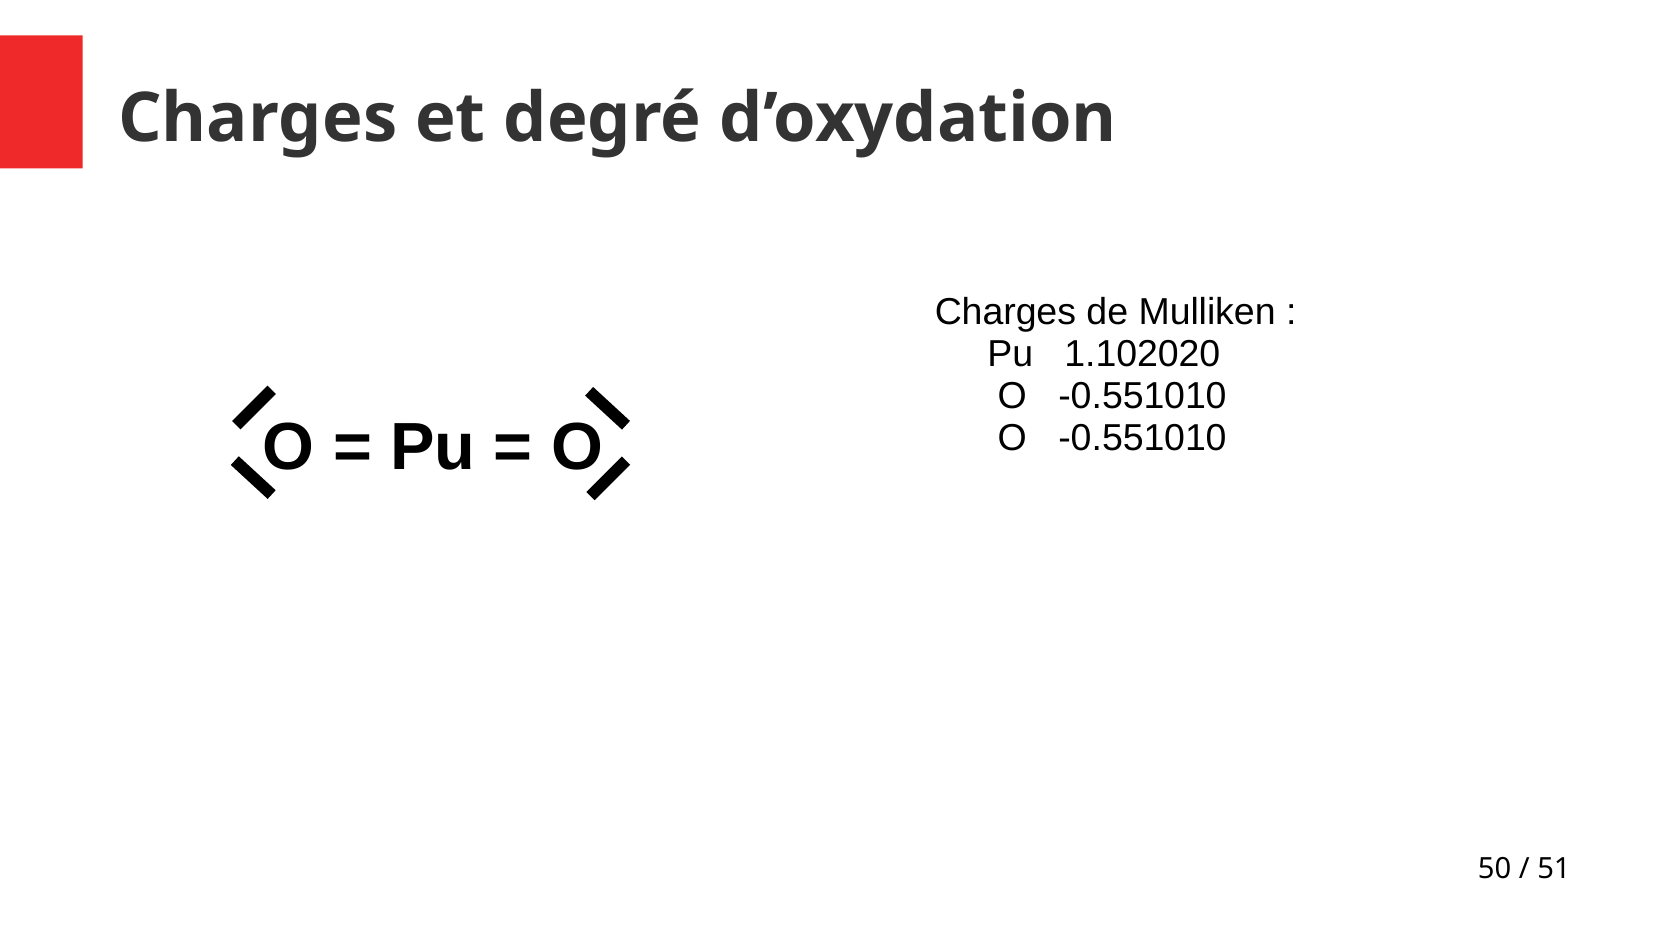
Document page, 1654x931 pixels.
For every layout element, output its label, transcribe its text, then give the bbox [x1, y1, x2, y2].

text_box O = Pu = O [248, 401, 709, 565]
text_box Charges de Mulliken : Pu 1.102020 O -0.551010 O -0.551010 [909, 283, 1465, 467]
title Charges et degré d’oxydation [118, 37, 1571, 193]
